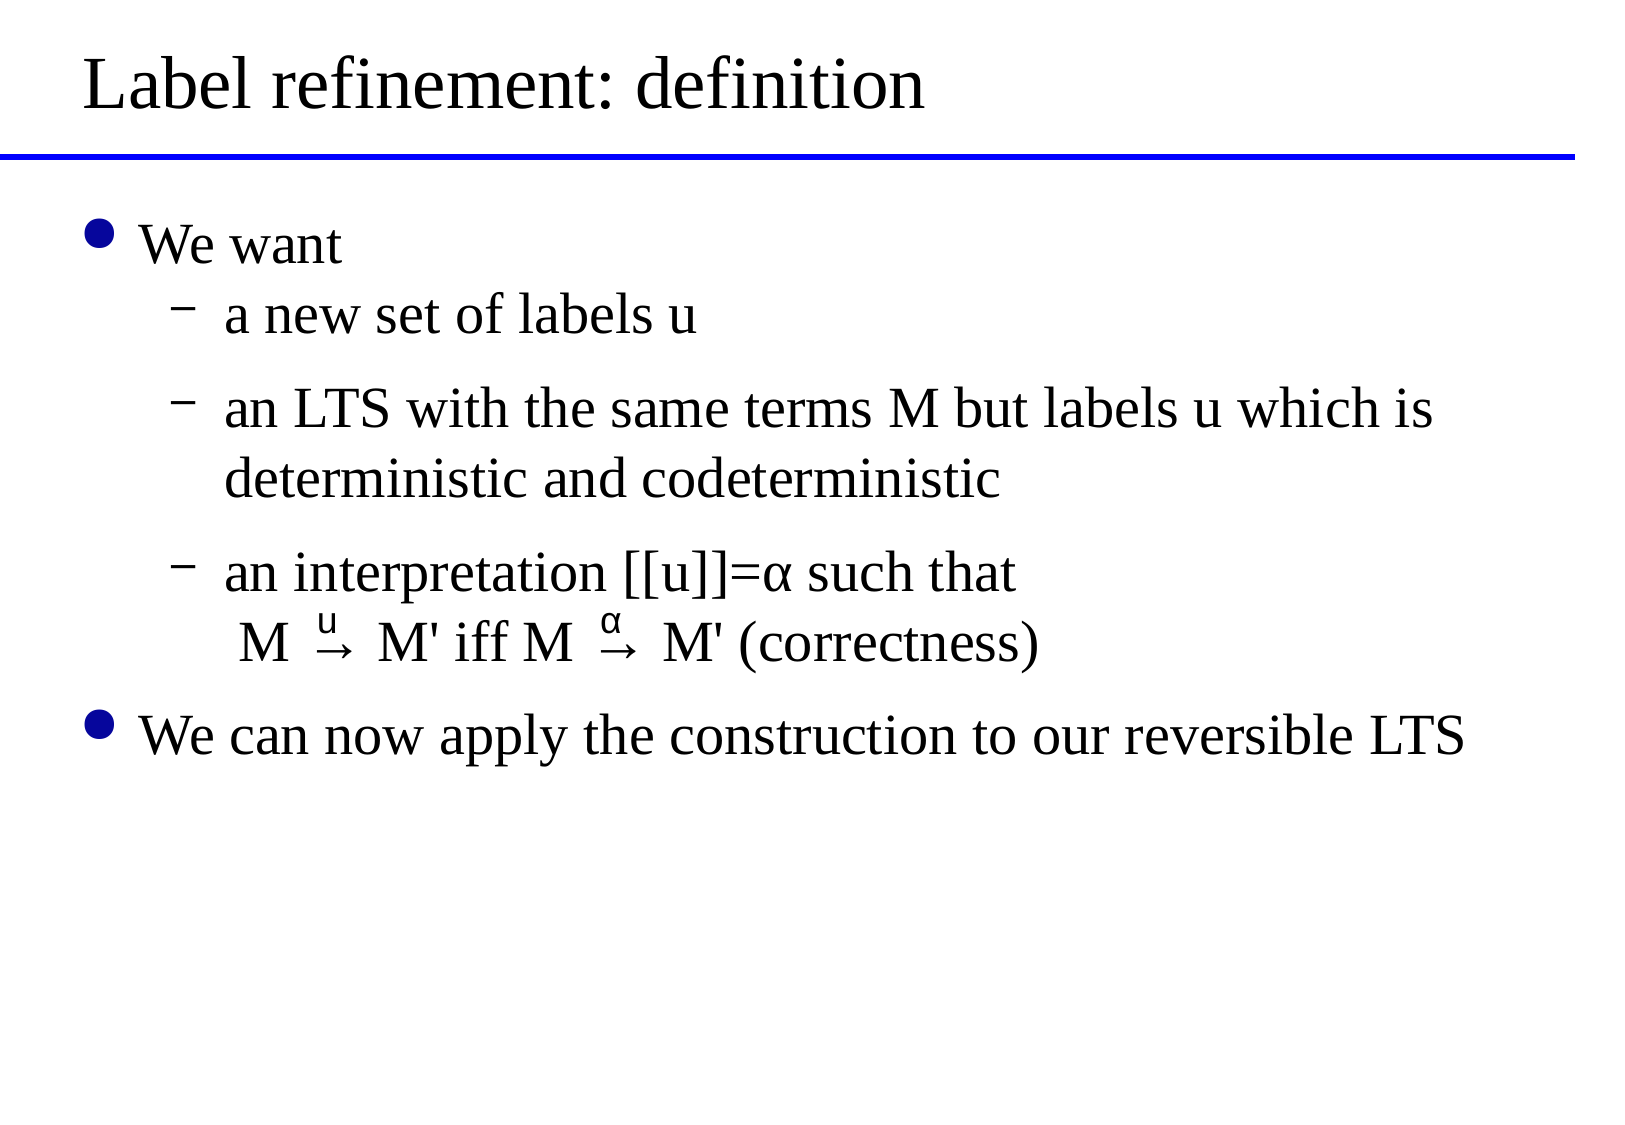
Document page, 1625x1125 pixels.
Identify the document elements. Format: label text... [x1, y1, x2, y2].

text_box u [302, 592, 353, 649]
list We want a new set of labels u an LTS with the same terms M but labels u which is deterministic and codeterministic an interpretation [[u]]=α such that M → M' iff M → M' (correctness) We can now apply the construction to our reversible LTS [67, 198, 1557, 1061]
title Label refinement: definition [67, 27, 1544, 131]
text_box α [585, 592, 636, 649]
